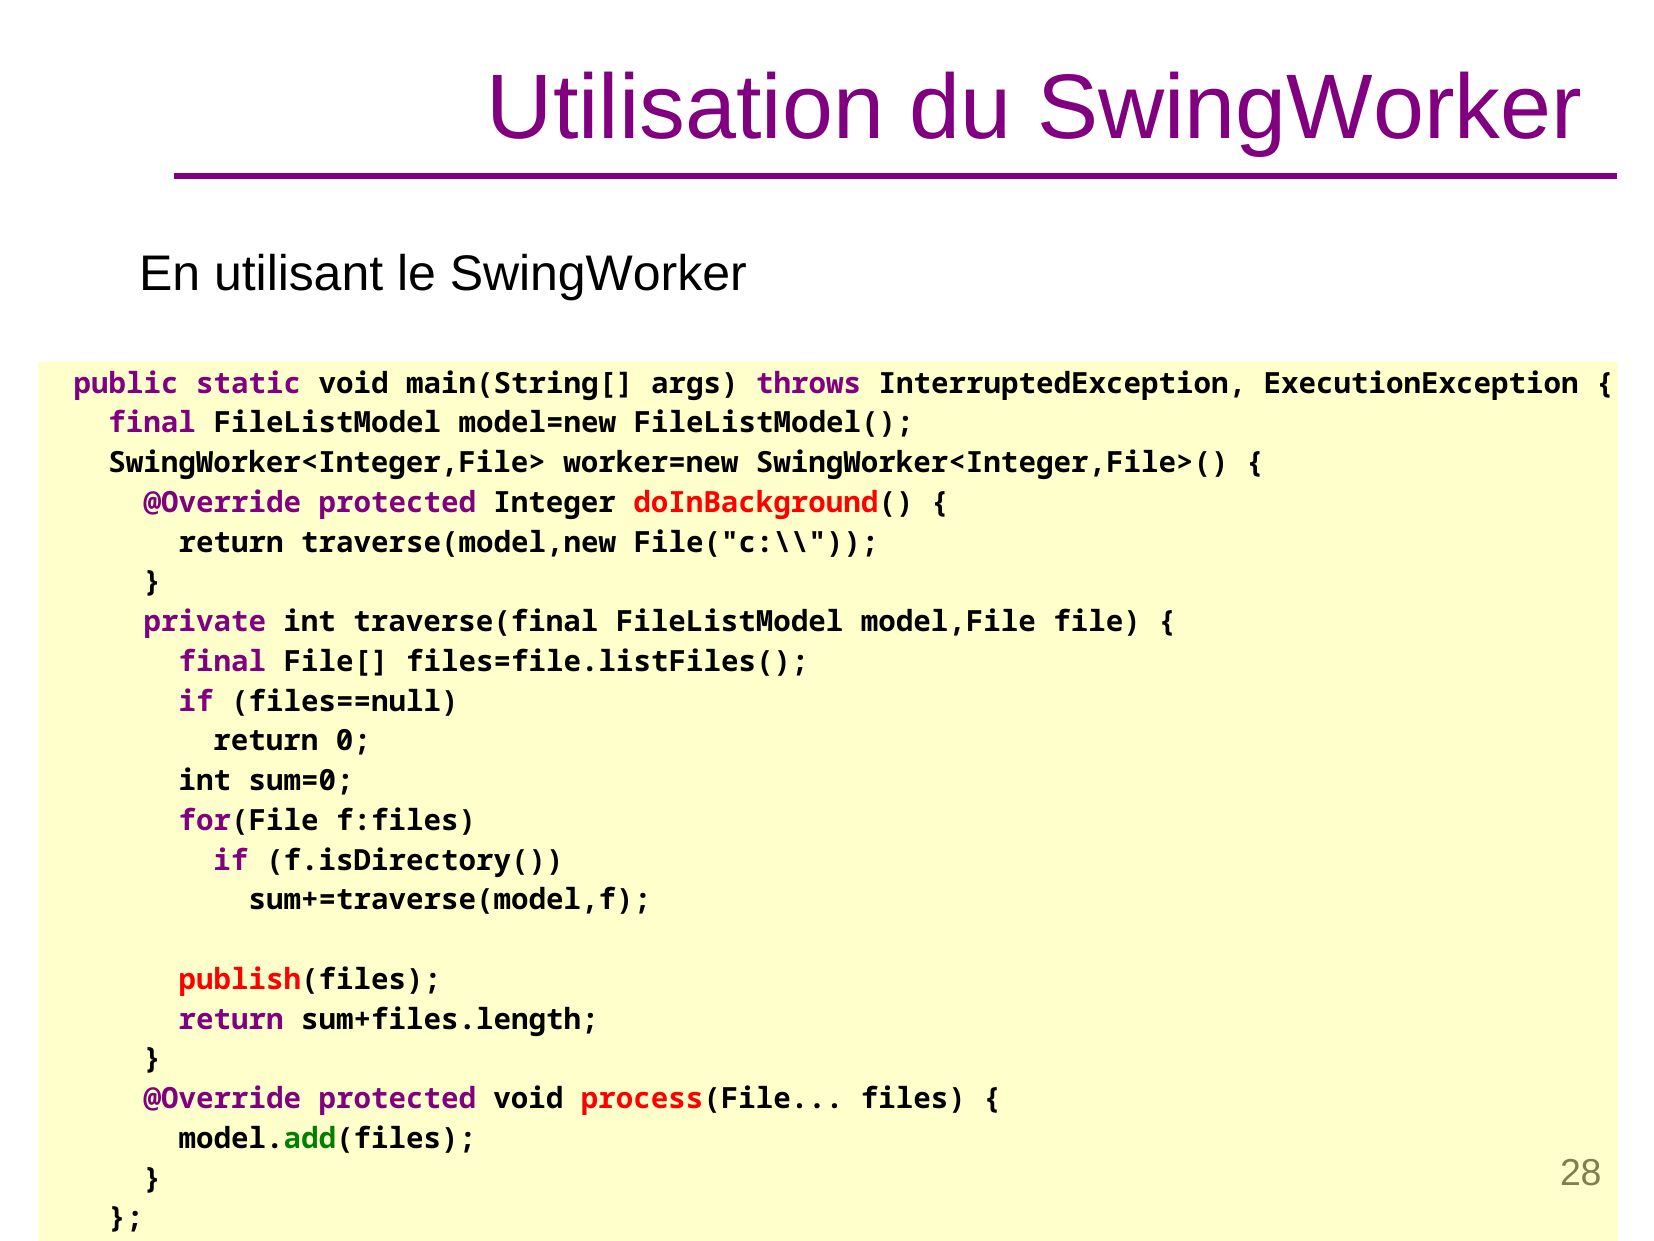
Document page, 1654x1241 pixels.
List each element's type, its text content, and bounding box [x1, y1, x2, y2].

title Utilisation du SwingWorker [84, 55, 1584, 159]
list En utilisant le SwingWorker [121, 244, 1534, 344]
text_box public static void main(String[] args) throws InterruptedException, ExecutionException { final FileListModel model=new FileListModel(); SwingWorker<Integer,File> worker=new SwingWorker<Integer,File>() { @Override protected Integer doInBackground() { return traverse(model,new File("c:\\")); } private int traverse(final FileListModel model,File file) { final File[] files=file.listFiles(); if (files==null) return 0; int sum=0; for(File f:files) if (f.isDirectory()) sum+=traverse(model,f); publish(files); return sum+files.length; } @Override protected void process(File... files) { model.add(files); } }; worker.execute(); // utilise un executor [38, 361, 1618, 1133]
